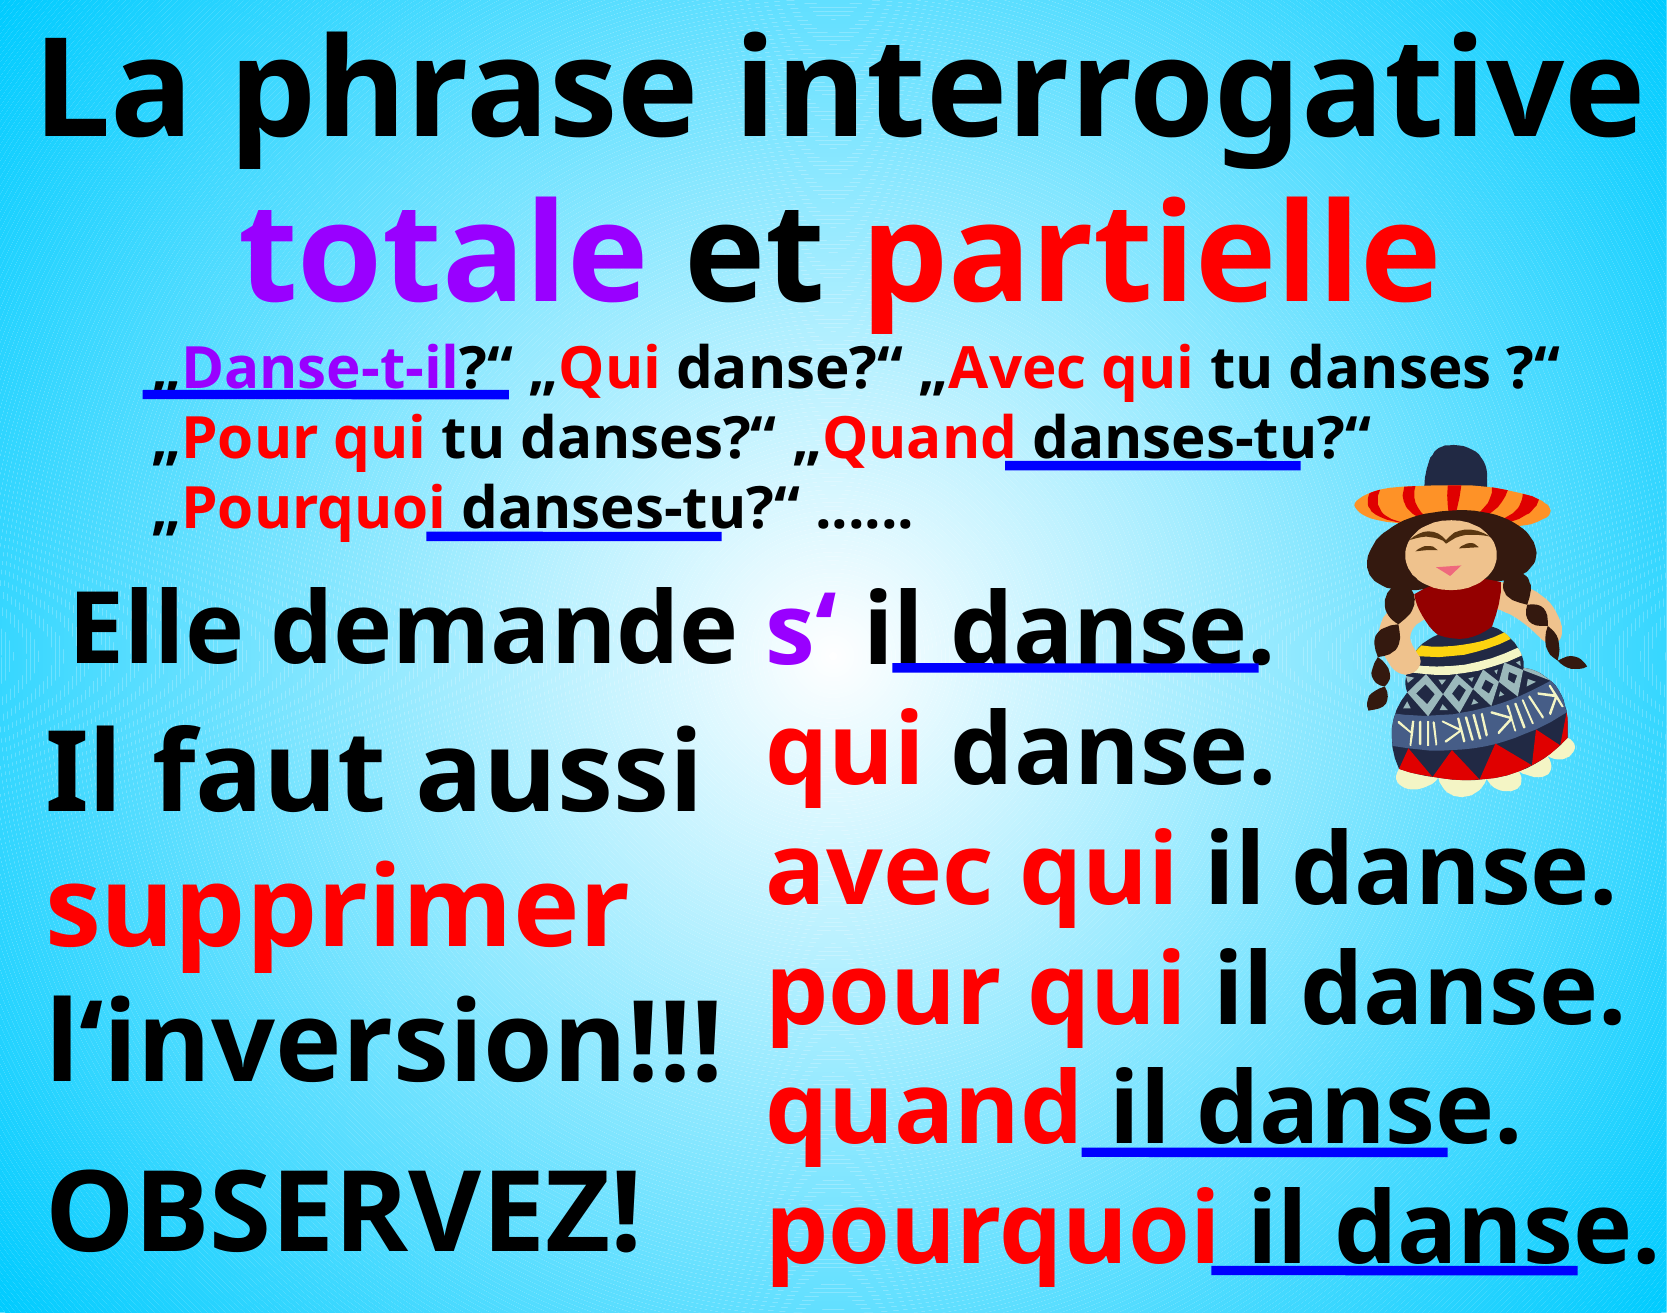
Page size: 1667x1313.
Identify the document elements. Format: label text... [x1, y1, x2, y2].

text_box s‘ il danse. qui danse. avec qui il danse. pour qui il danse. quand il danse. pourquoi il danse. [750, 556, 1667, 1293]
text_box Elle demande [53, 556, 952, 692]
text_box „Danse-t-il?“ „Qui danse?“ „Avec qui tu danses ?“ „Pour qui tu danses?“ „Quand danses-tu?“ „Pourquoi danses-tu?“ ...... [136, 322, 1608, 549]
picture [1353, 549, 1589, 799]
text_box La phrase interrogative totale et partielle [18, 0, 1667, 337]
text_box Il faut aussi supprimer l‘inversion!!! OBSERVEZ! [29, 691, 751, 1282]
